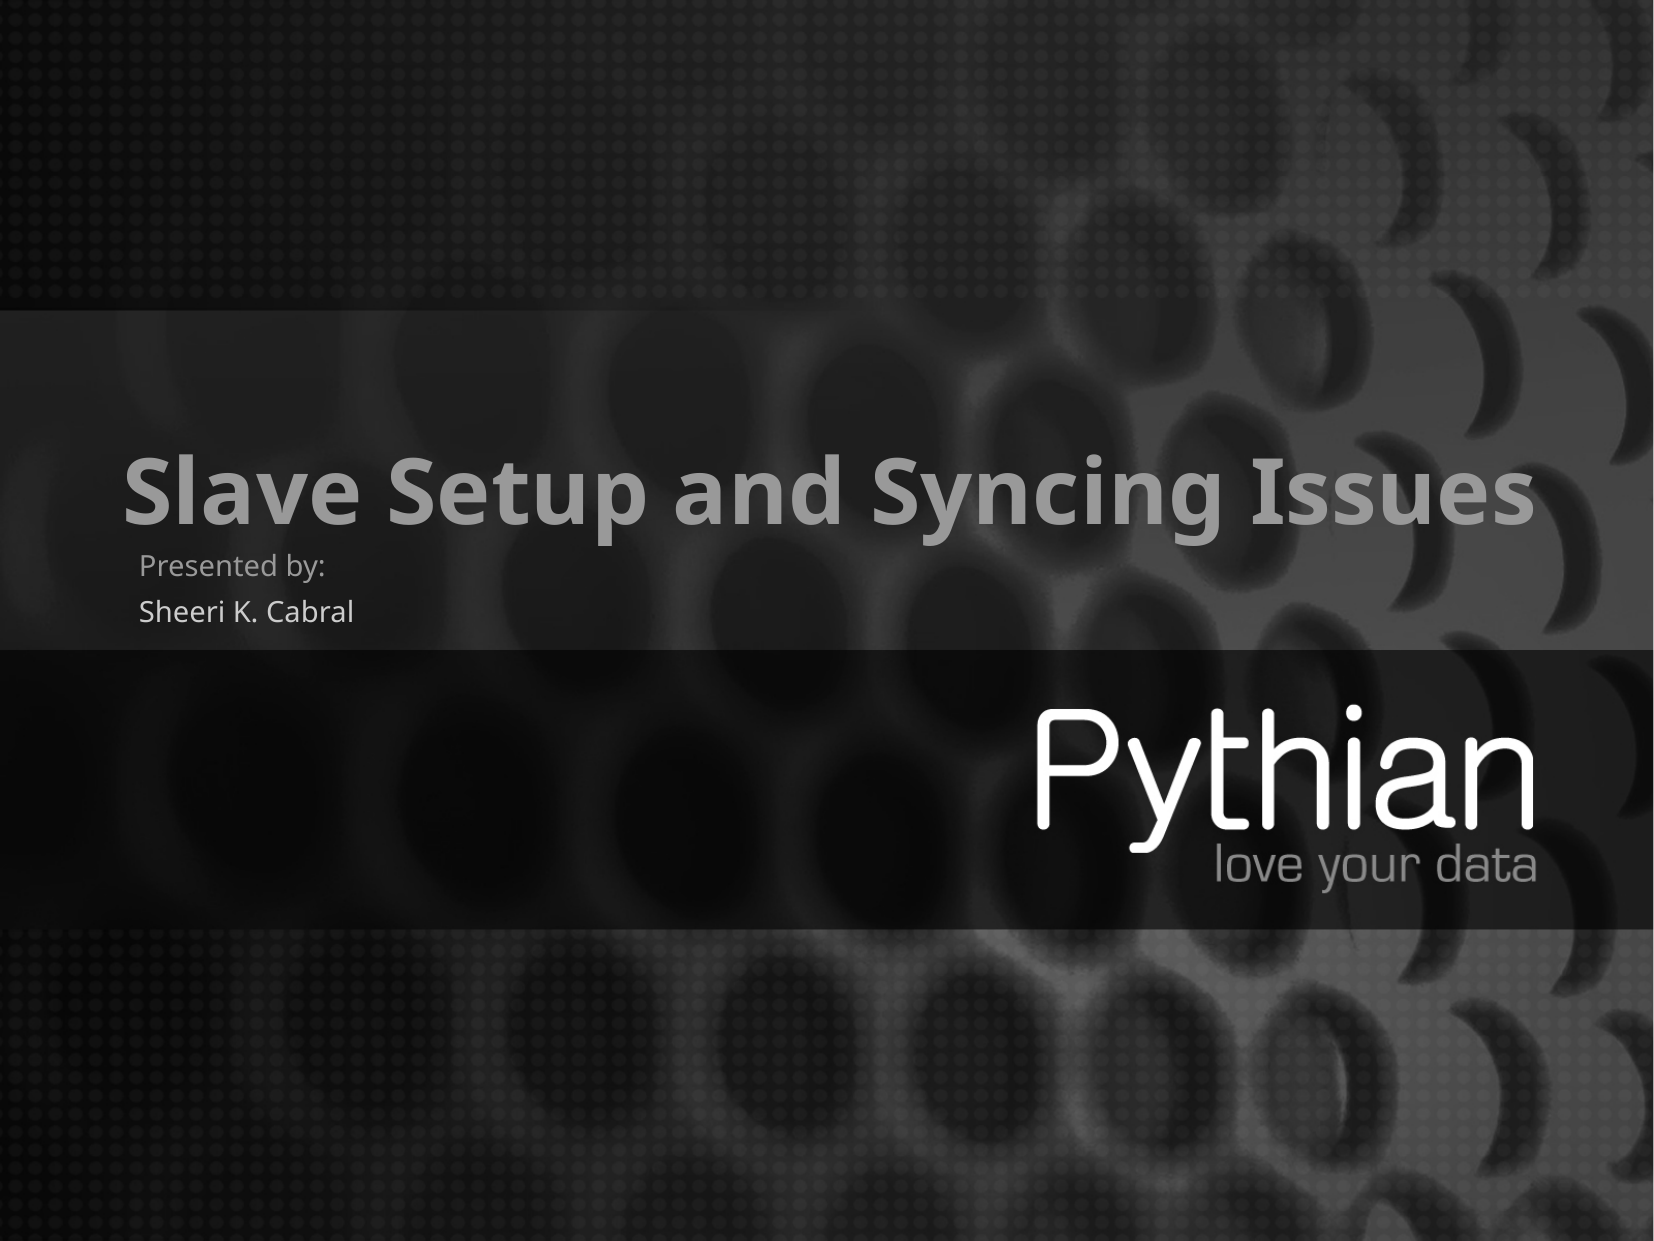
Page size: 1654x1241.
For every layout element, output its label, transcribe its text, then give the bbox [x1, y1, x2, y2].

text_box Presented by: Sheeri K. Cabral [123, 537, 1530, 648]
picture [0, 0, 1654, 1241]
title Slave Setup and Syncing Issues [60, 285, 1600, 560]
